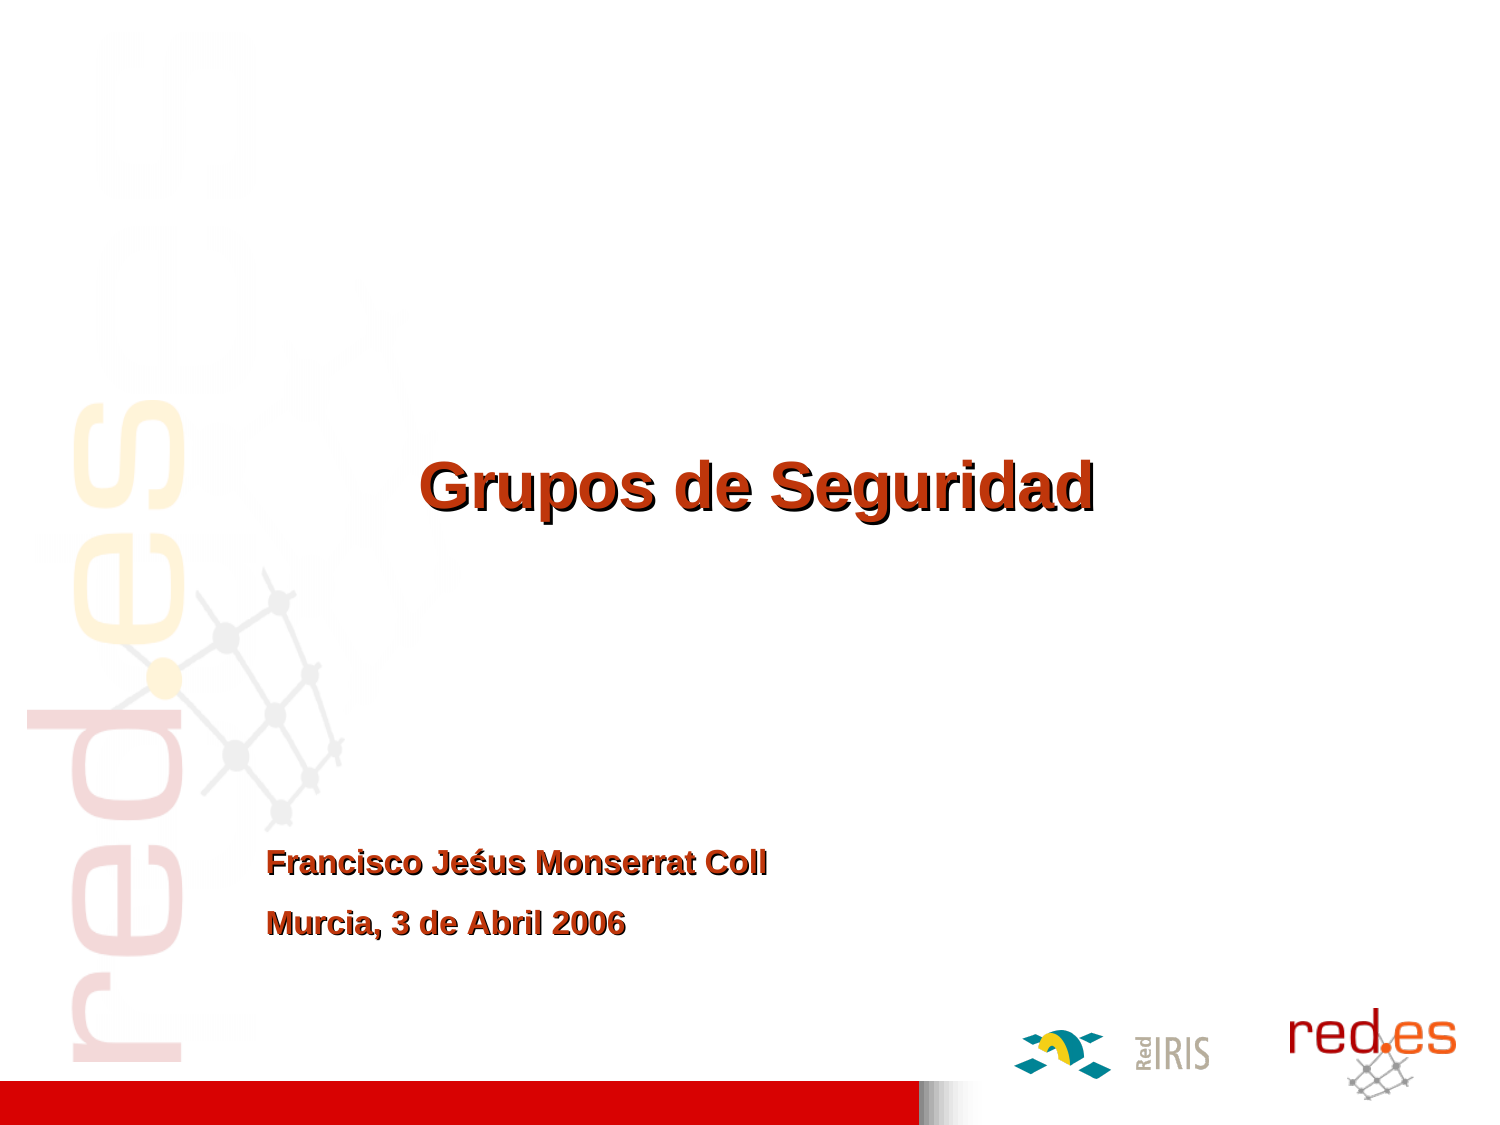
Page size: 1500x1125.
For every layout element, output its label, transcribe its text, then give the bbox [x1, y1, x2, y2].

picture [0, 1008, 1500, 1125]
text_box Francisco Jeśus Monserrat Coll Murcia, 3 de Abril 2006 [250, 833, 897, 949]
picture [1014, 1030, 1209, 1079]
picture [27, 400, 345, 1062]
text_box Grupos de Seguridad [39, 435, 1475, 531]
